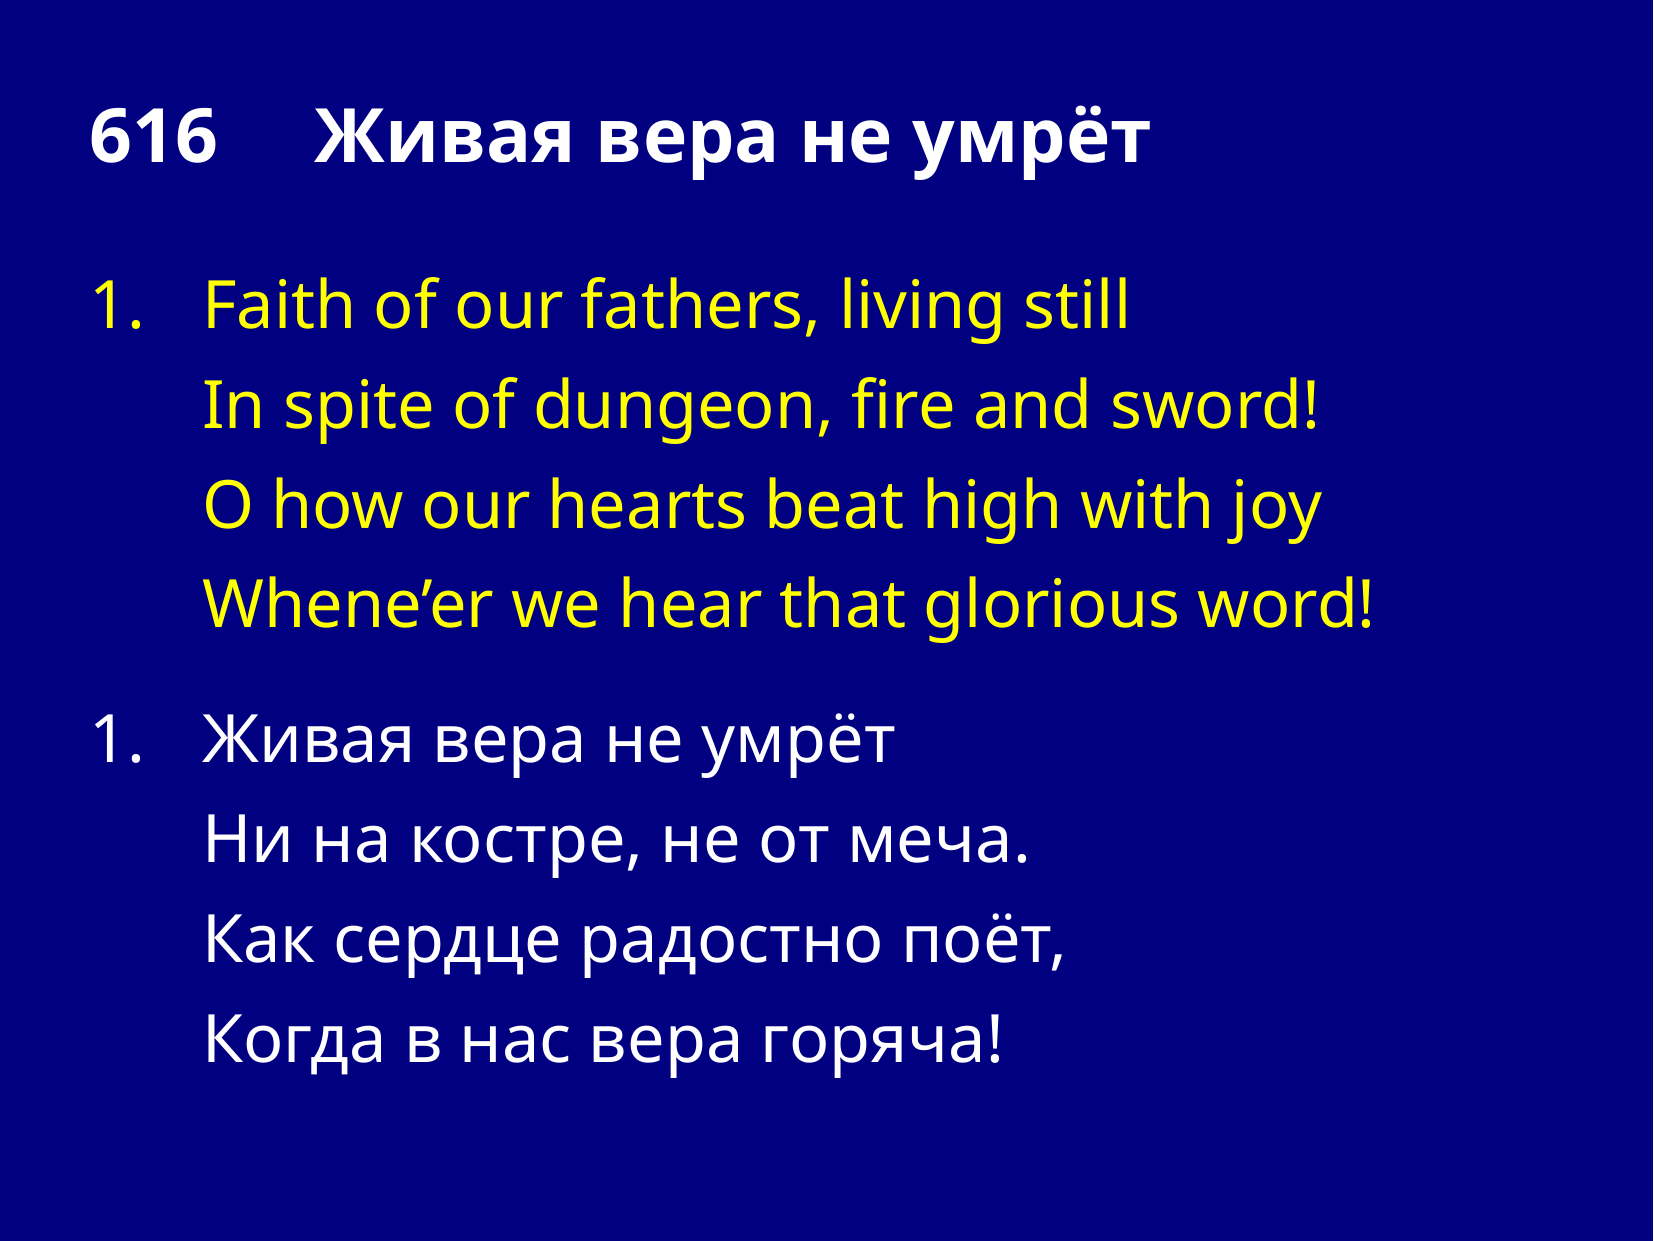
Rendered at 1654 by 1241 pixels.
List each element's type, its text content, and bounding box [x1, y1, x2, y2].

text_box 1. Живая вера не умрёт Ни на костре, не от меча. Как сердце радостно поёт, Когда в нас вера горяча! [75, 675, 1576, 1163]
text_box 616 Живая вера не умрёт [75, 75, 1576, 188]
text_box 1. Faith of our fathers, living still In spite of dungeon, fire and sword! O how our hearts beat high with joy Whene’er we hear that glorious word! [75, 188, 1576, 638]
